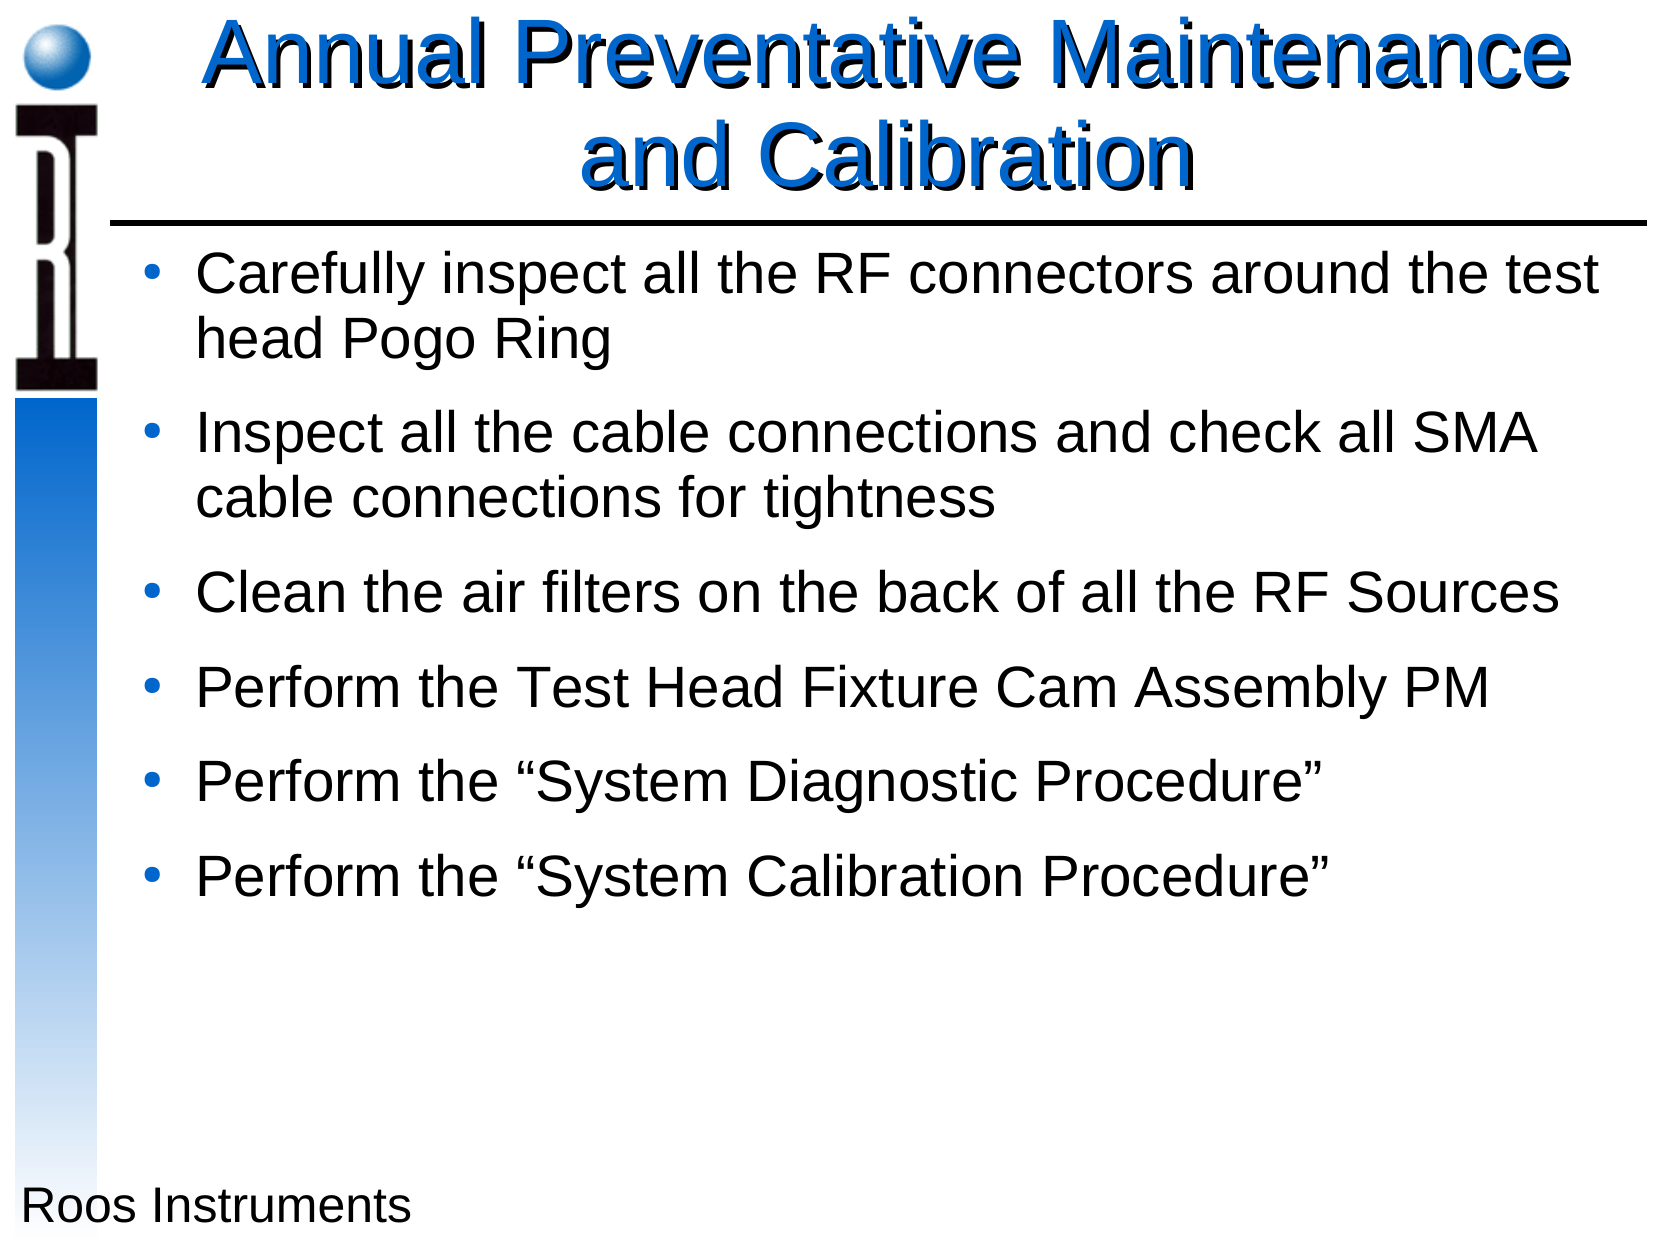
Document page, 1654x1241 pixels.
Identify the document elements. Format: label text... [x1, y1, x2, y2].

title Annual Preventative Maintenance and Calibration [121, 1, 1654, 207]
list Carefully inspect all the RF connectors around the test head Pogo Ring Inspect all the cable connections and check all SMA cable connections for tightness Clean the air filters on the back of all the RF Sources Perform the Test Head Fixture Cam Assembly PM Perform the “System Diagnostic Procedure” Perform the “System Calibration Procedure” [124, 240, 1654, 1094]
picture [11, 20, 103, 398]
